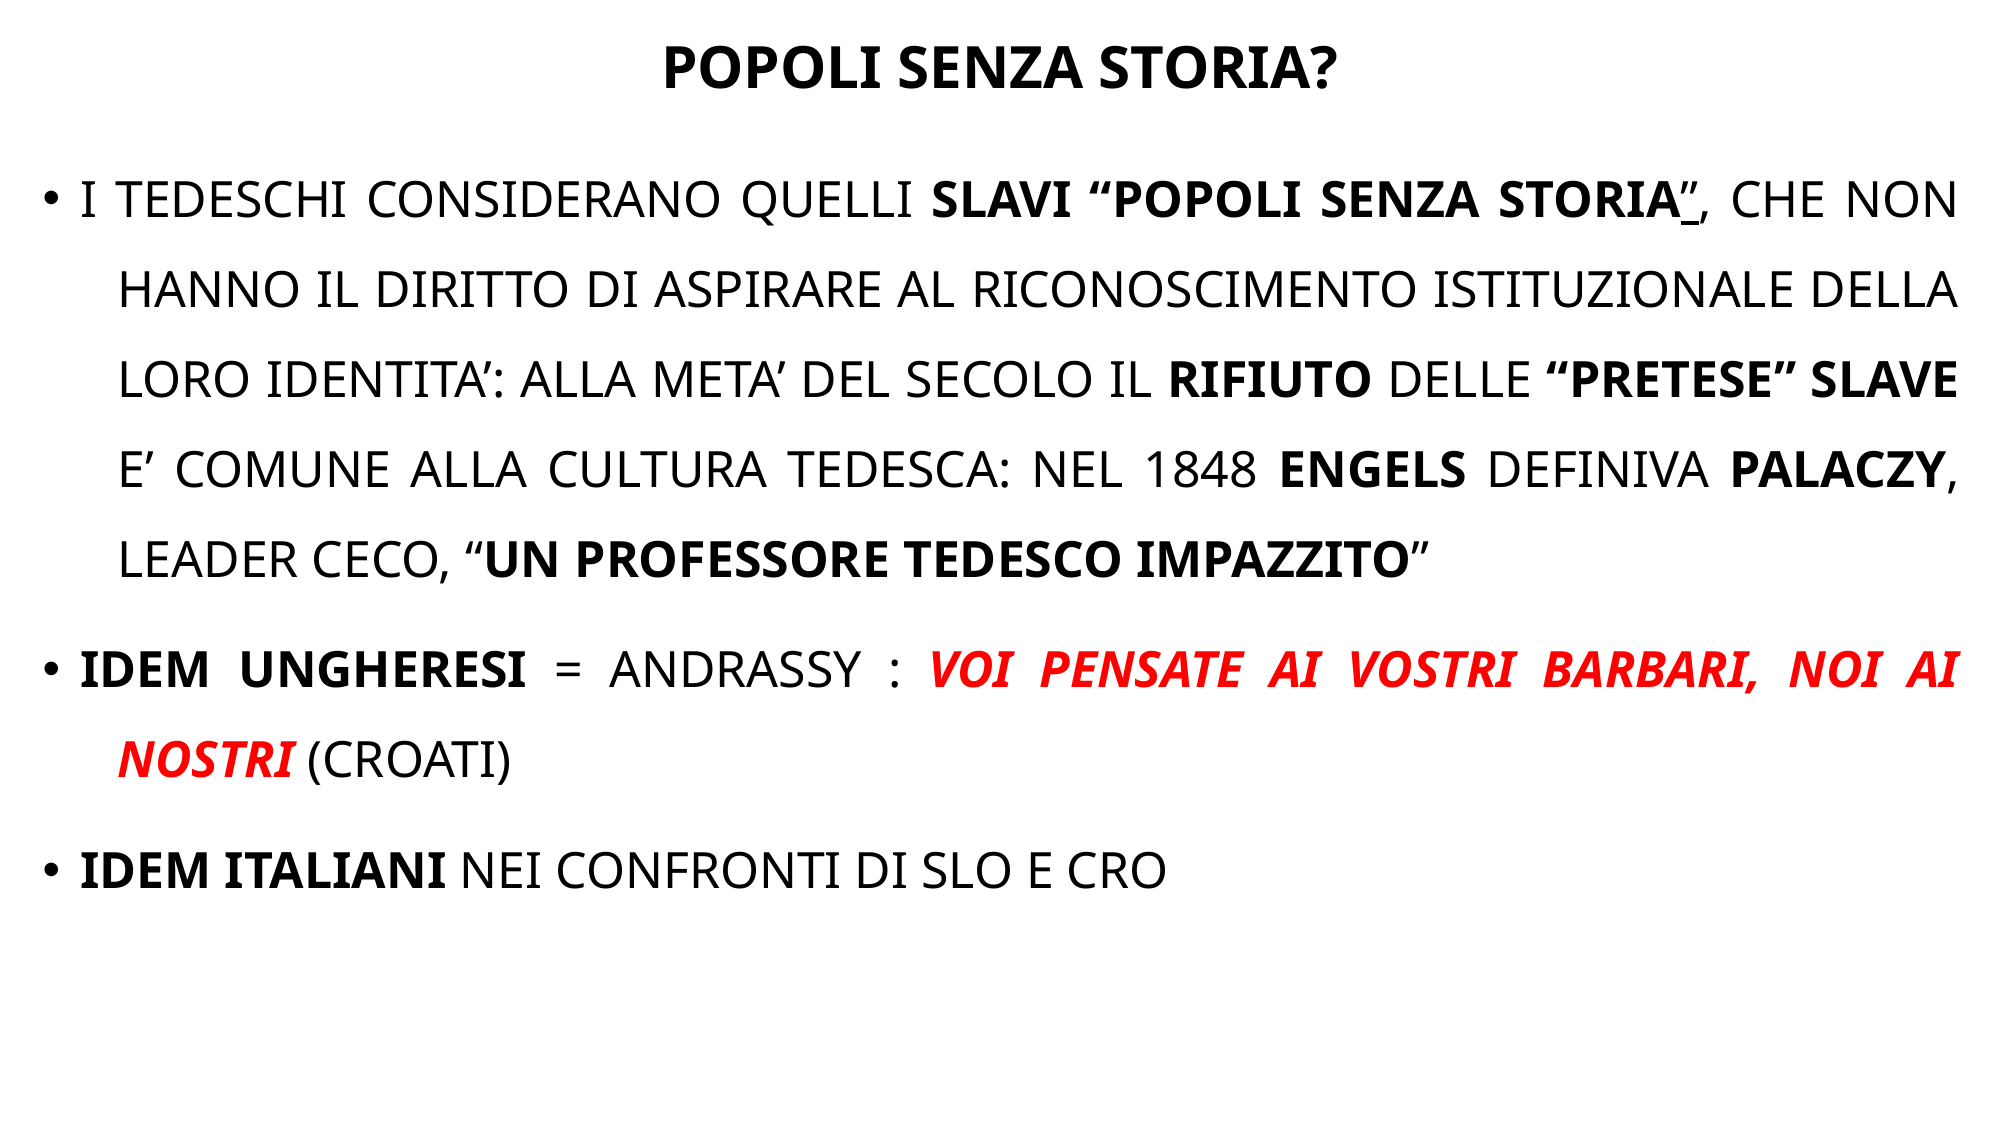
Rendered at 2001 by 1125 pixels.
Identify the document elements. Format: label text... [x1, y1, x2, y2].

list I TEDESCHI CONSIDERANO QUELLI SLAVI “POPOLI SENZA STORIA”, CHE NON HANNO IL DIRITTO DI ASPIRARE AL RICONOSCIMENTO ISTITUZIONALE DELLA LORO IDENTITA’: ALLA META’ DEL SECOLO IL RIFIUTO DELLE “PRETESE” SLAVE E’ COMUNE ALLA CULTURA TEDESCA: NEL 1848 ENGELS DEFINIVA PALACZY, LEADER CECO, “UN PROFESSORE TEDESCO IMPAZZITO” IDEM UNGHERESI = ANDRASSY : VOI PENSATE AI VOSTRI BARBARI, NOI AI NOSTRI (CROATI) IDEM ITALIANI NEI CONFRONTI DI SLO E CRO [27, 129, 1975, 1014]
title POPOLI SENZA STORIA? [137, 10, 1863, 129]
